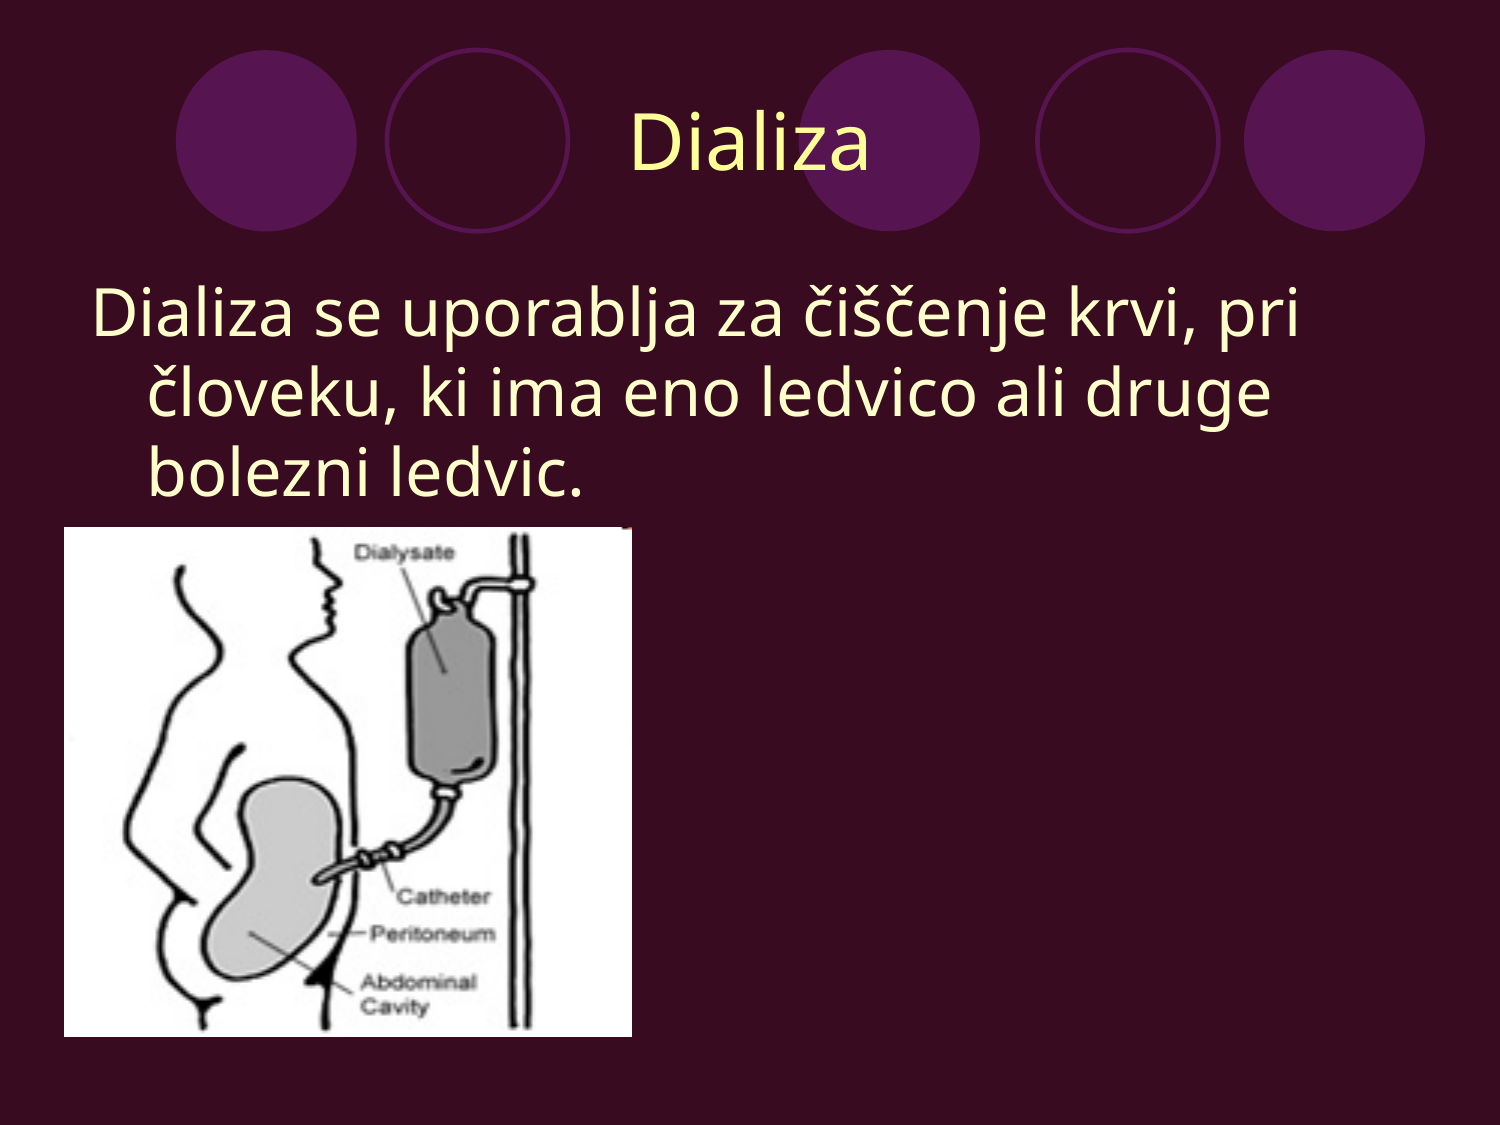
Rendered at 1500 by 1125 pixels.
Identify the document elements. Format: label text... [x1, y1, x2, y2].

list Dializa se uporablja za čiščenje krvi, pri človeku, ki ima eno ledvico ali druge bolezni ledvic. [75, 262, 1425, 1006]
picture [64, 527, 632, 1037]
title Dializa [75, 45, 1425, 233]
